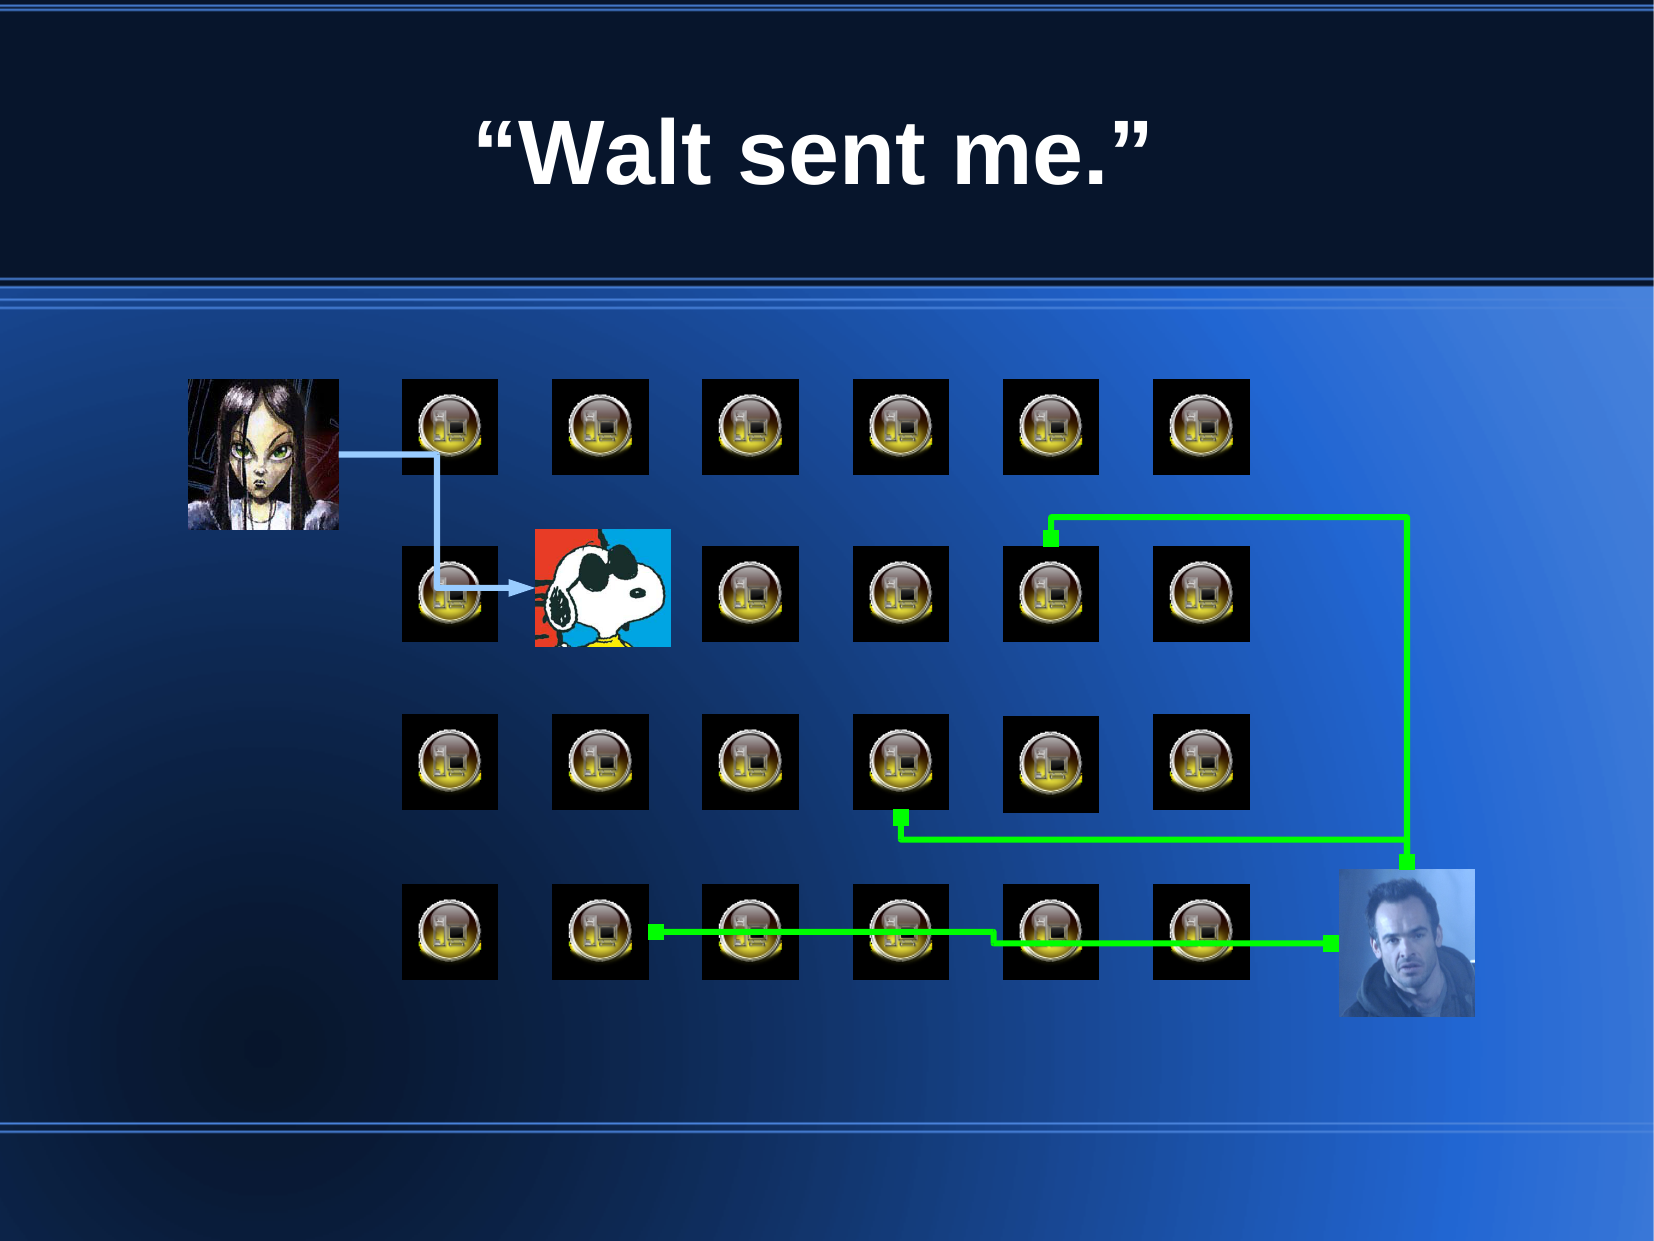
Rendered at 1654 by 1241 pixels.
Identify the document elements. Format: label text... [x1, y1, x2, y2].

chart [112, 375, 1604, 1077]
picture [0, 0, 1654, 1241]
title “Walt sent me.” [82, 49, 1571, 257]
